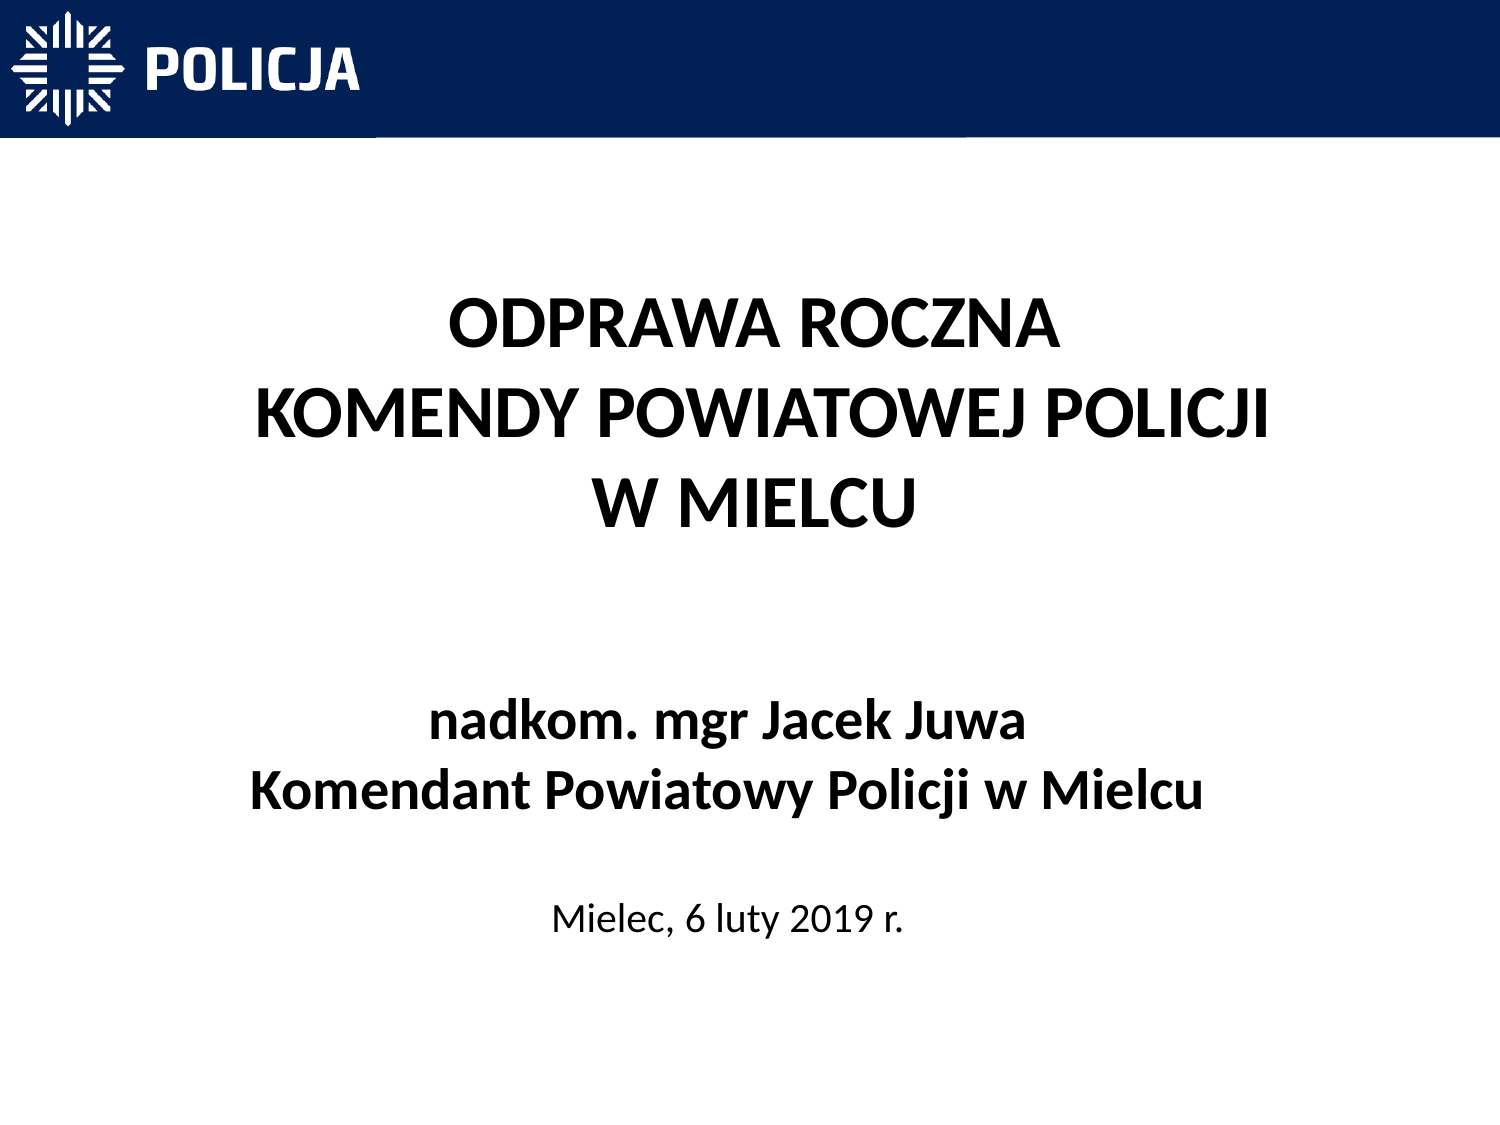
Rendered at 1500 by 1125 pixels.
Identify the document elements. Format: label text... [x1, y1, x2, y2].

text_box nadkom. mgr Jacek Juwa Komendant Powiatowy Policji w Mielcu Mielec, 6 luty 2019 r. [53, 717, 1404, 905]
text_box ODPRAWA ROCZNA KOMENDY POWIATOWEJ POLICJI W MIELCU [88, 243, 1439, 431]
picture [0, 0, 372, 138]
text_box [372, 0, 1500, 138]
